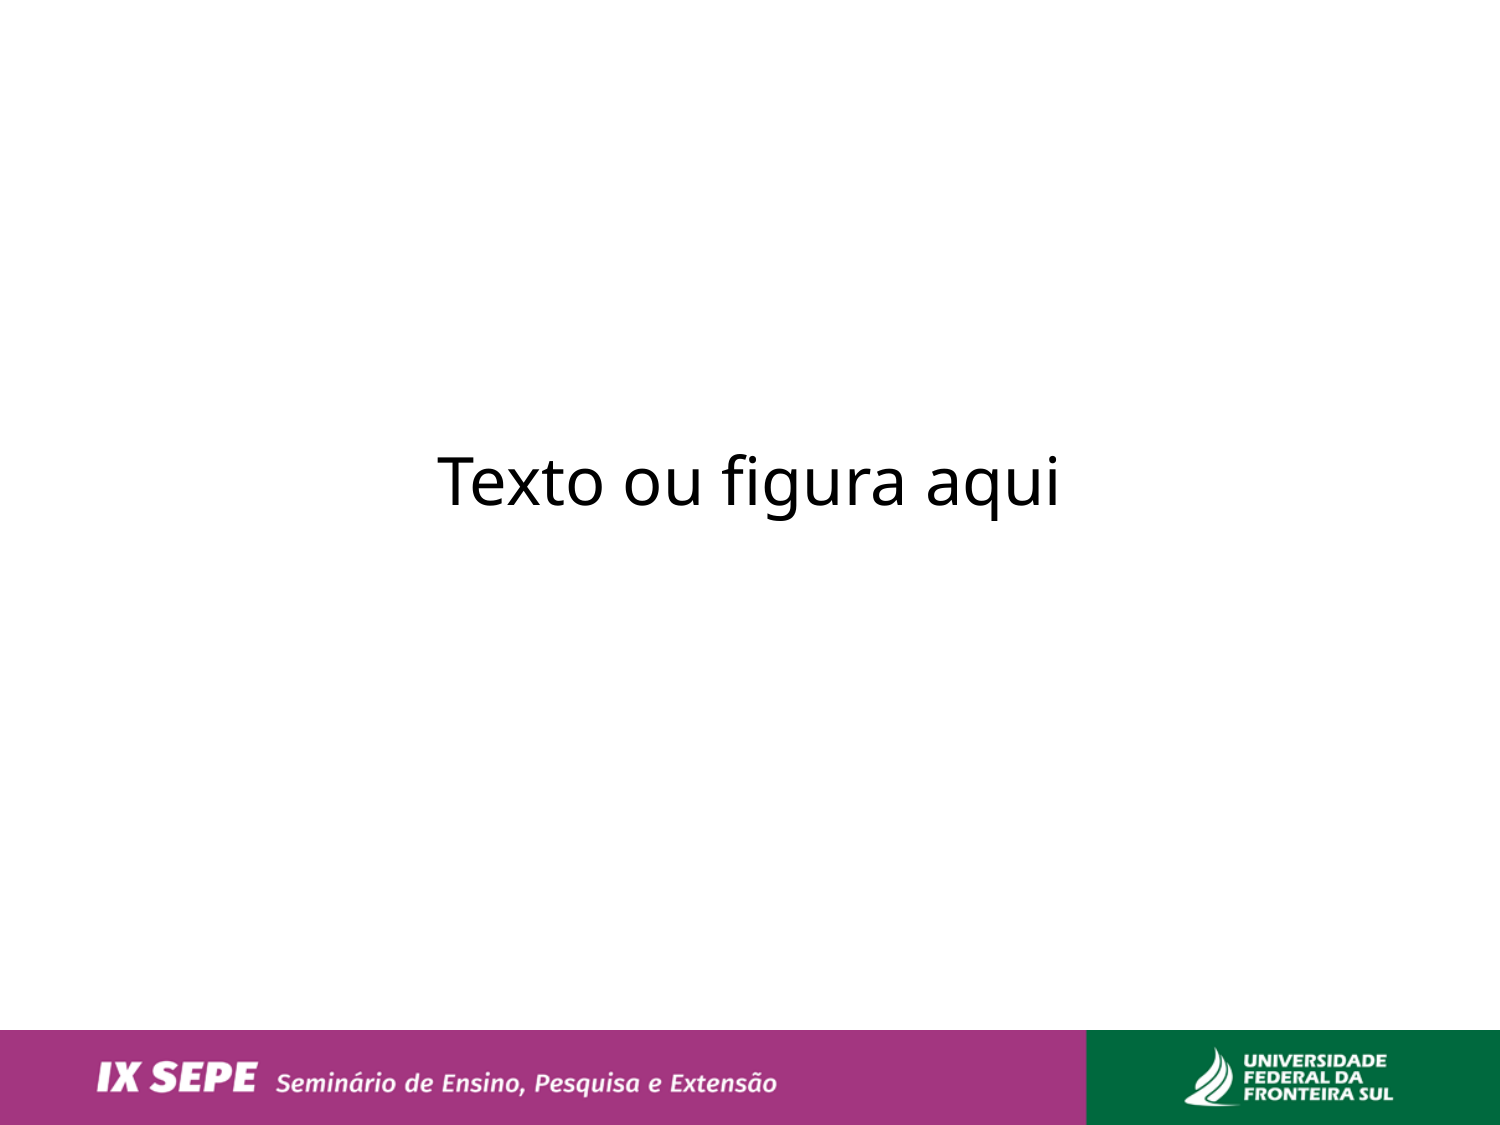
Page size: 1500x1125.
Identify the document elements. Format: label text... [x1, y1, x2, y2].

subtitle Texto ou figura aqui [75, 45, 1425, 915]
picture [0, 1030, 1500, 1125]
